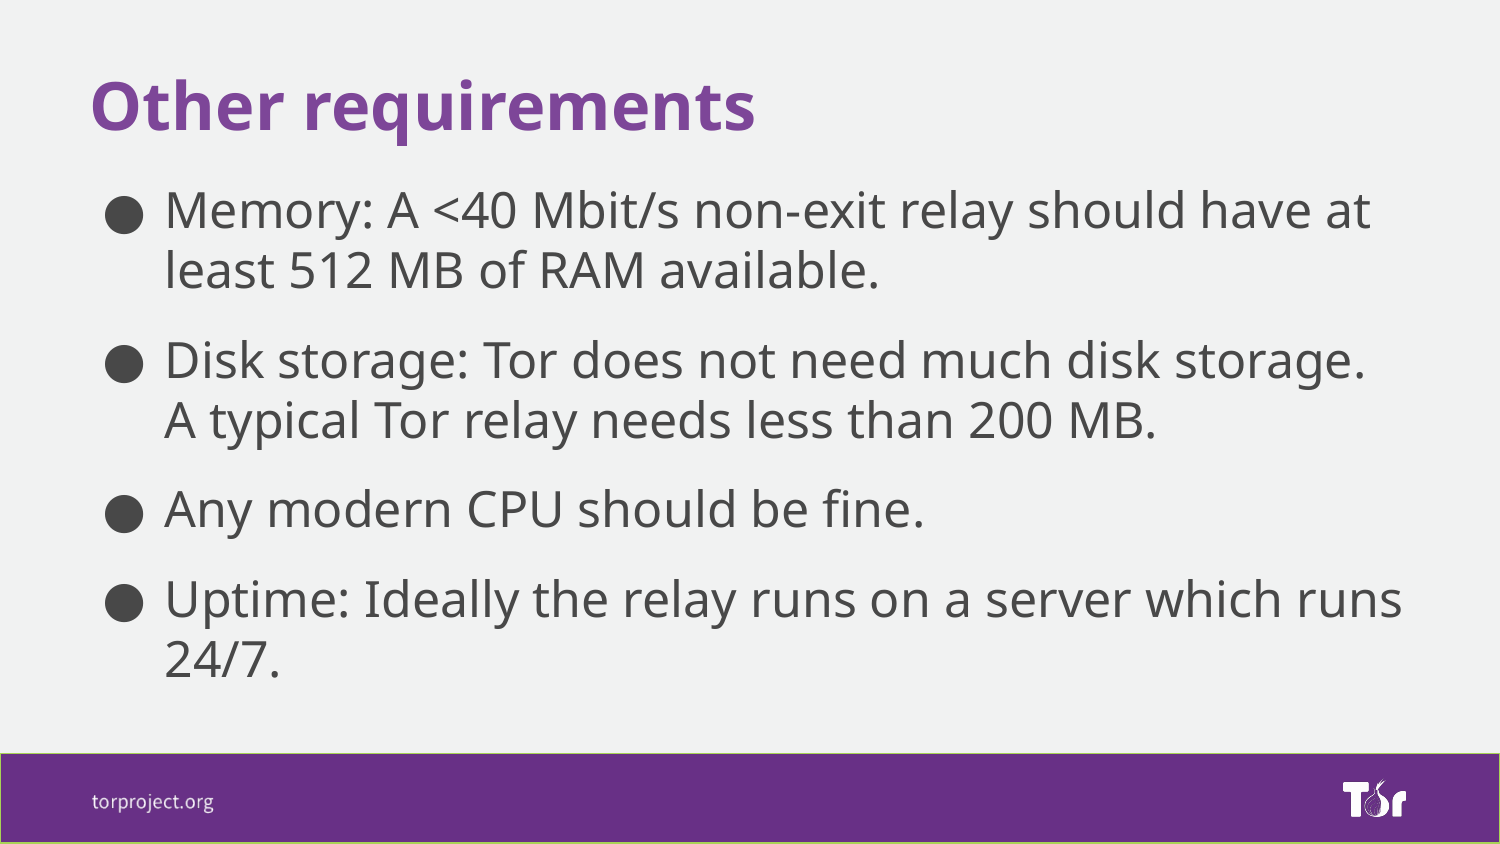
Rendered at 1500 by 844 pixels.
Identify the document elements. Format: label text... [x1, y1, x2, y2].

picture [1343, 778, 1406, 817]
picture [75, 780, 604, 821]
text_box Memory: A <40 Mbit/s non-exit relay should have at least 512 MB of RAM available. Disk storage: Tor does not need much disk storage. A typical Tor relay needs less than 200 MB. Any modern CPU should be fine. Uptime: Ideally the relay runs on a server which runs 24/7. [75, 171, 1425, 728]
text_box Other requirements [75, 33, 1425, 171]
